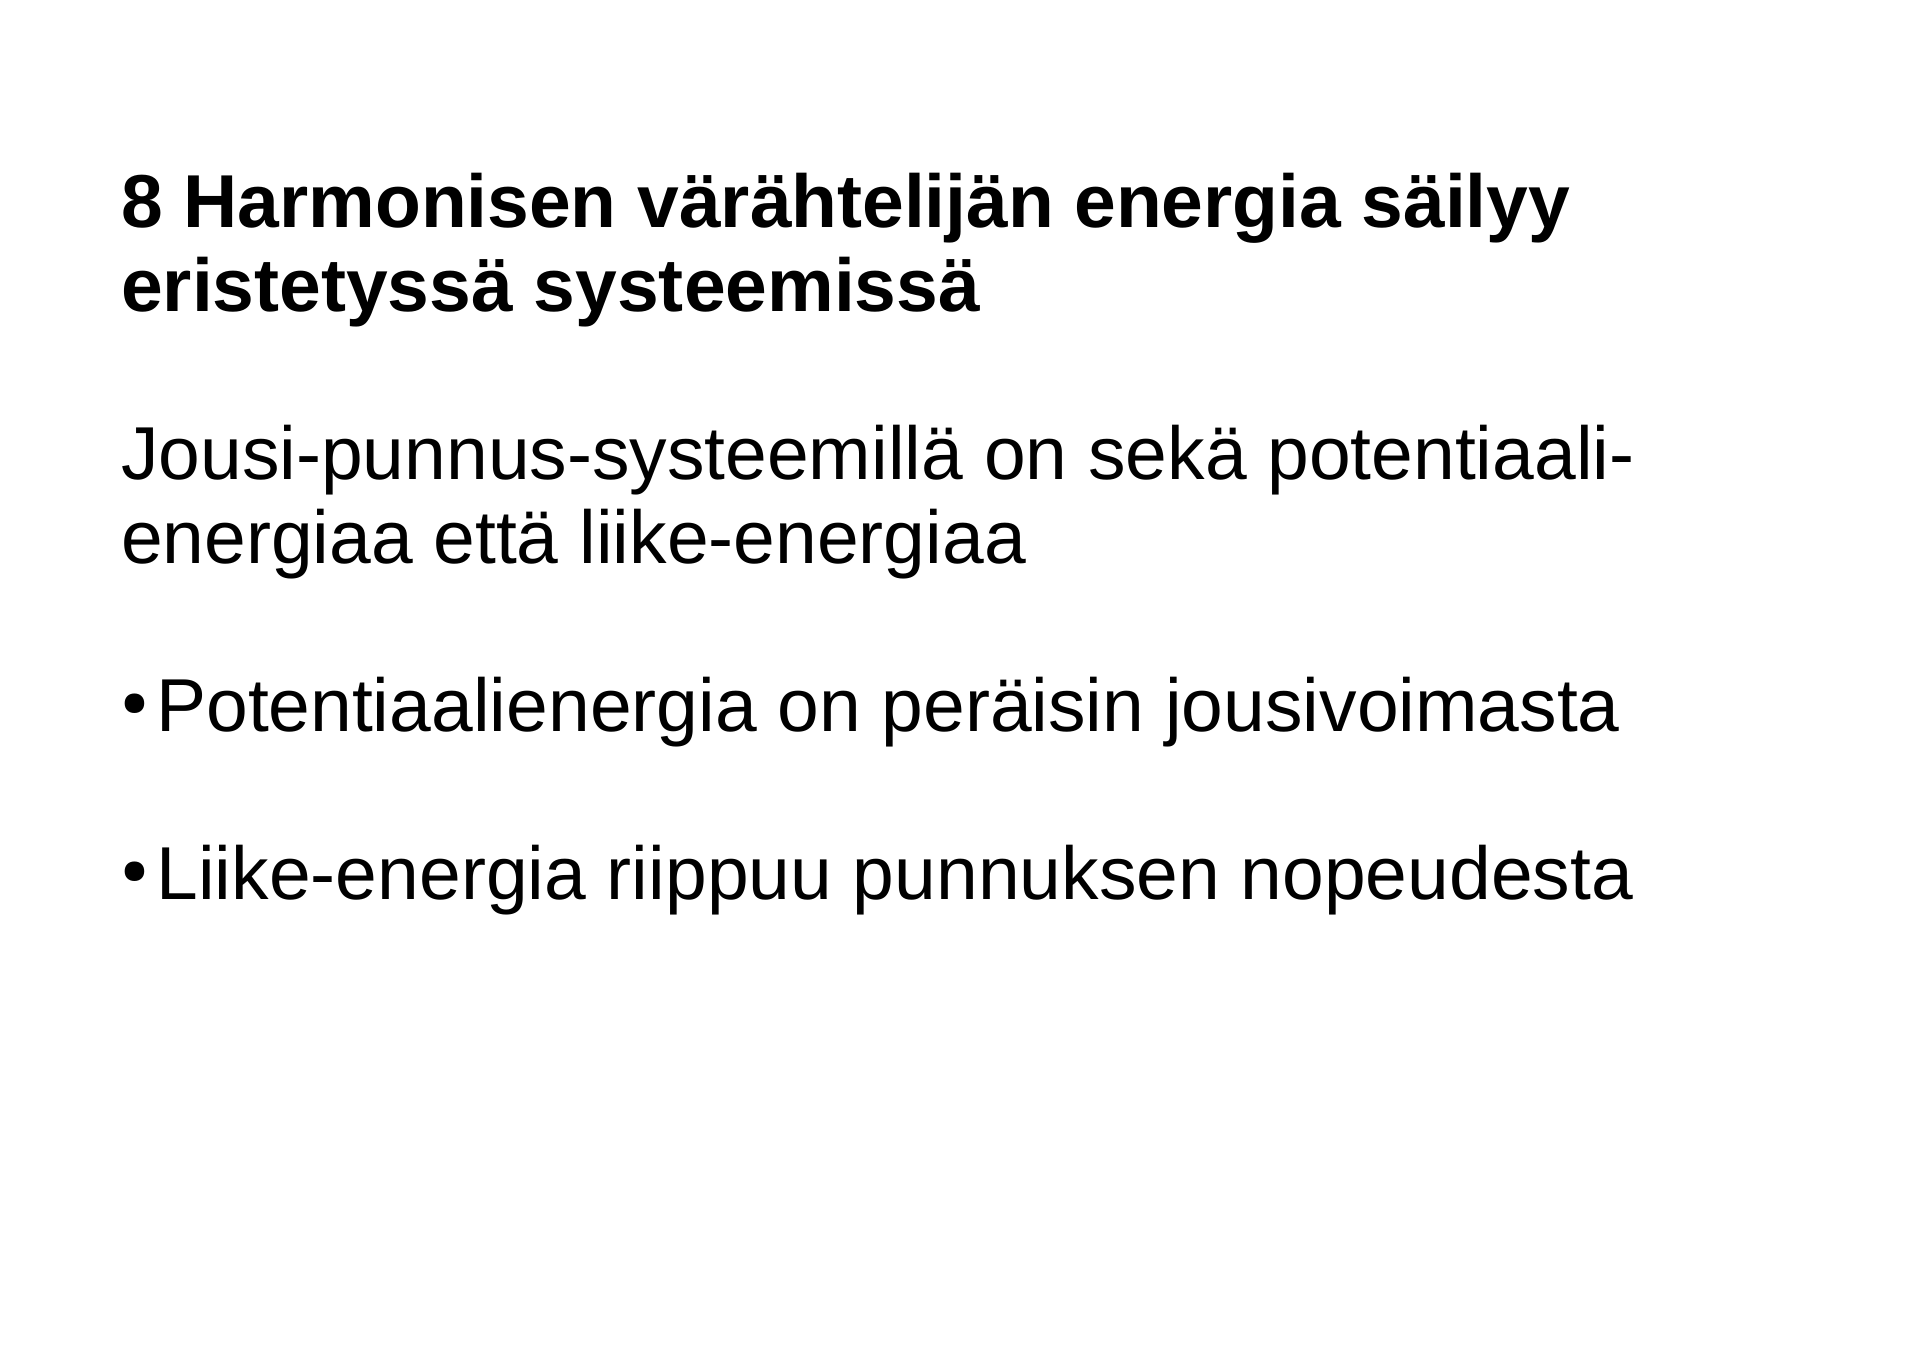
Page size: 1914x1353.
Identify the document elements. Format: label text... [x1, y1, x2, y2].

text_box 8 Harmonisen värähtelijän energia säilyy eristetyssä systeemissä Jousi-punnus-systeemillä on sekä potentiaali- energiaa että liike-energiaa Potentiaalienergia on peräisin jousivoimasta Liike-energia riippuu punnuksen nopeudesta [106, 151, 1651, 923]
